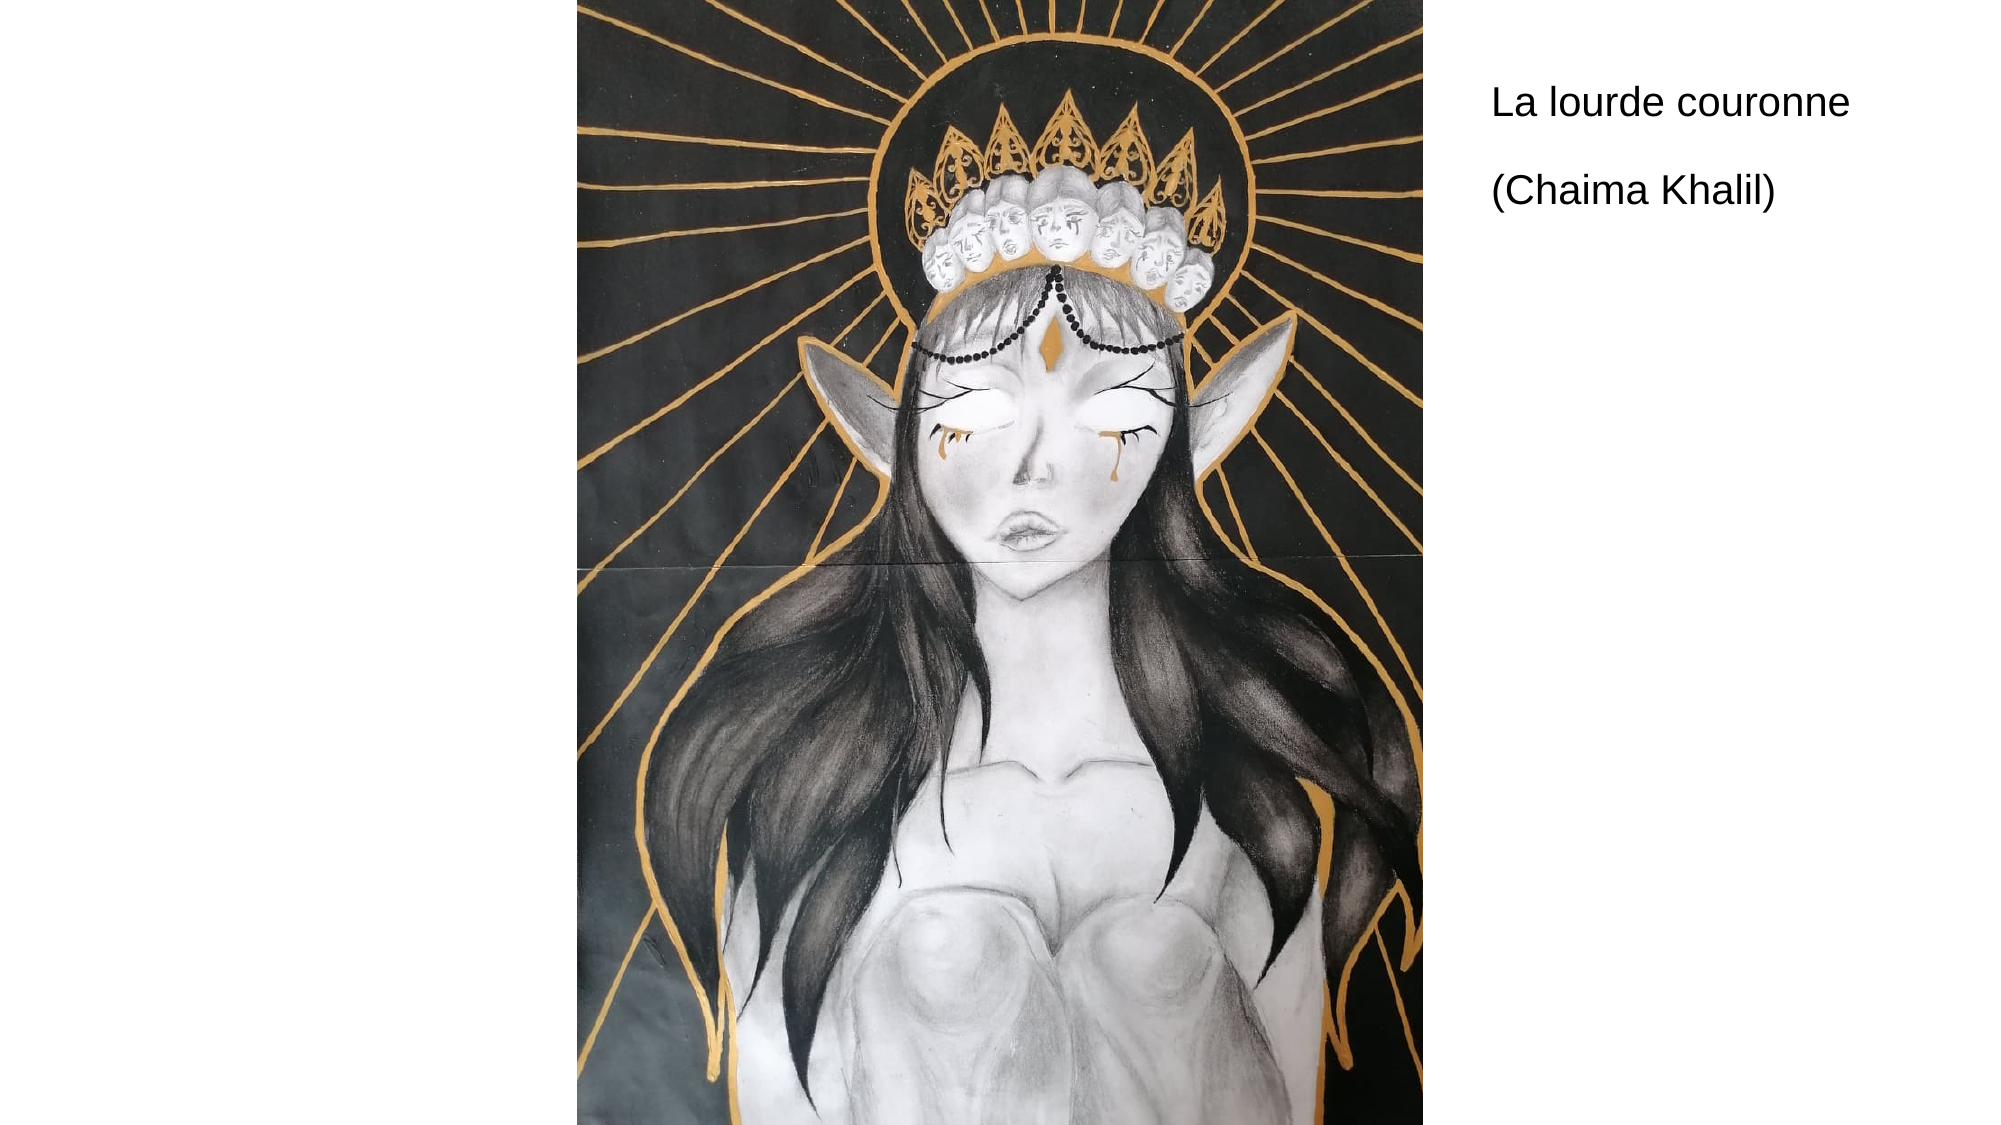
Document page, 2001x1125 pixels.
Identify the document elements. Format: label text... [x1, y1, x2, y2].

text_box La lourde couronne (Chaima Khalil) [1476, 70, 1867, 221]
picture [577, 0, 1423, 1125]
